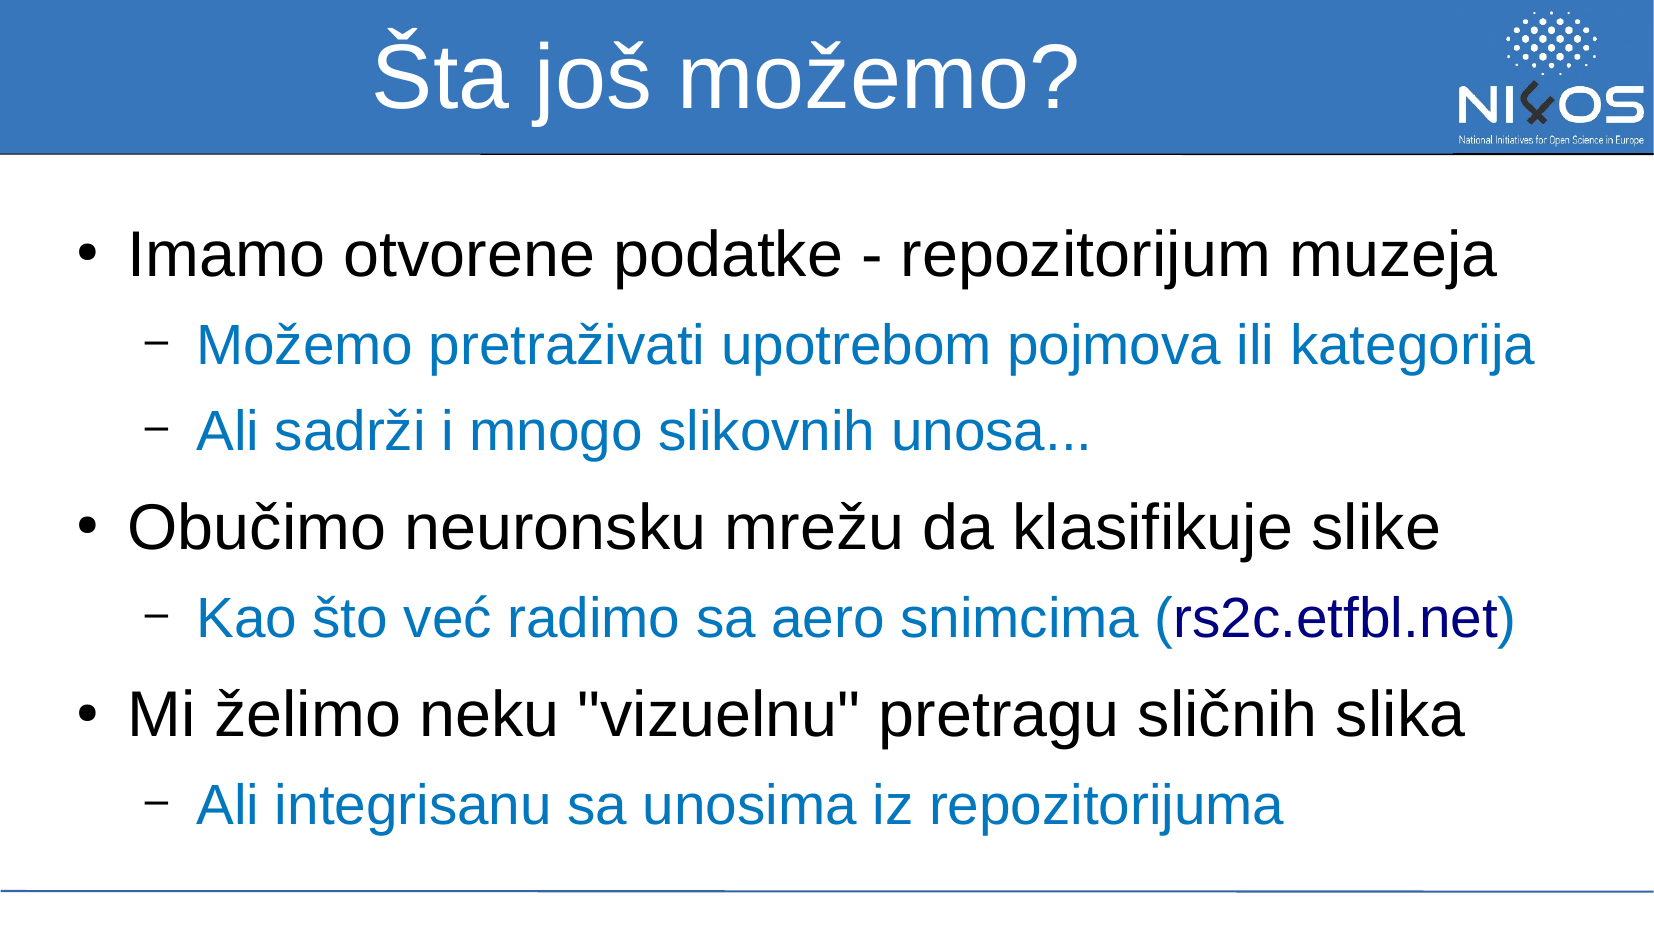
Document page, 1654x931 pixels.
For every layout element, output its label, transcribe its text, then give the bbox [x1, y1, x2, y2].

list Imamo otvorene podatke - repozitorijum muzeja Možemo pretraživati upotrebom pojmova ili kategorija Ali sadrži i mnogo slikovnih unosa... Obučimo neuronsku mrežu da klasifikuje slike Kao što već radimo sa aero snimcima (rs2c.etfbl.net) Mi želimo neku "vizuelnu" pretragu sličnih slika Ali integrisanu sa unosima iz repozitorijuma [59, 217, 1595, 839]
title Šta još možemo? [0, 0, 1453, 154]
picture [1453, 0, 1654, 153]
